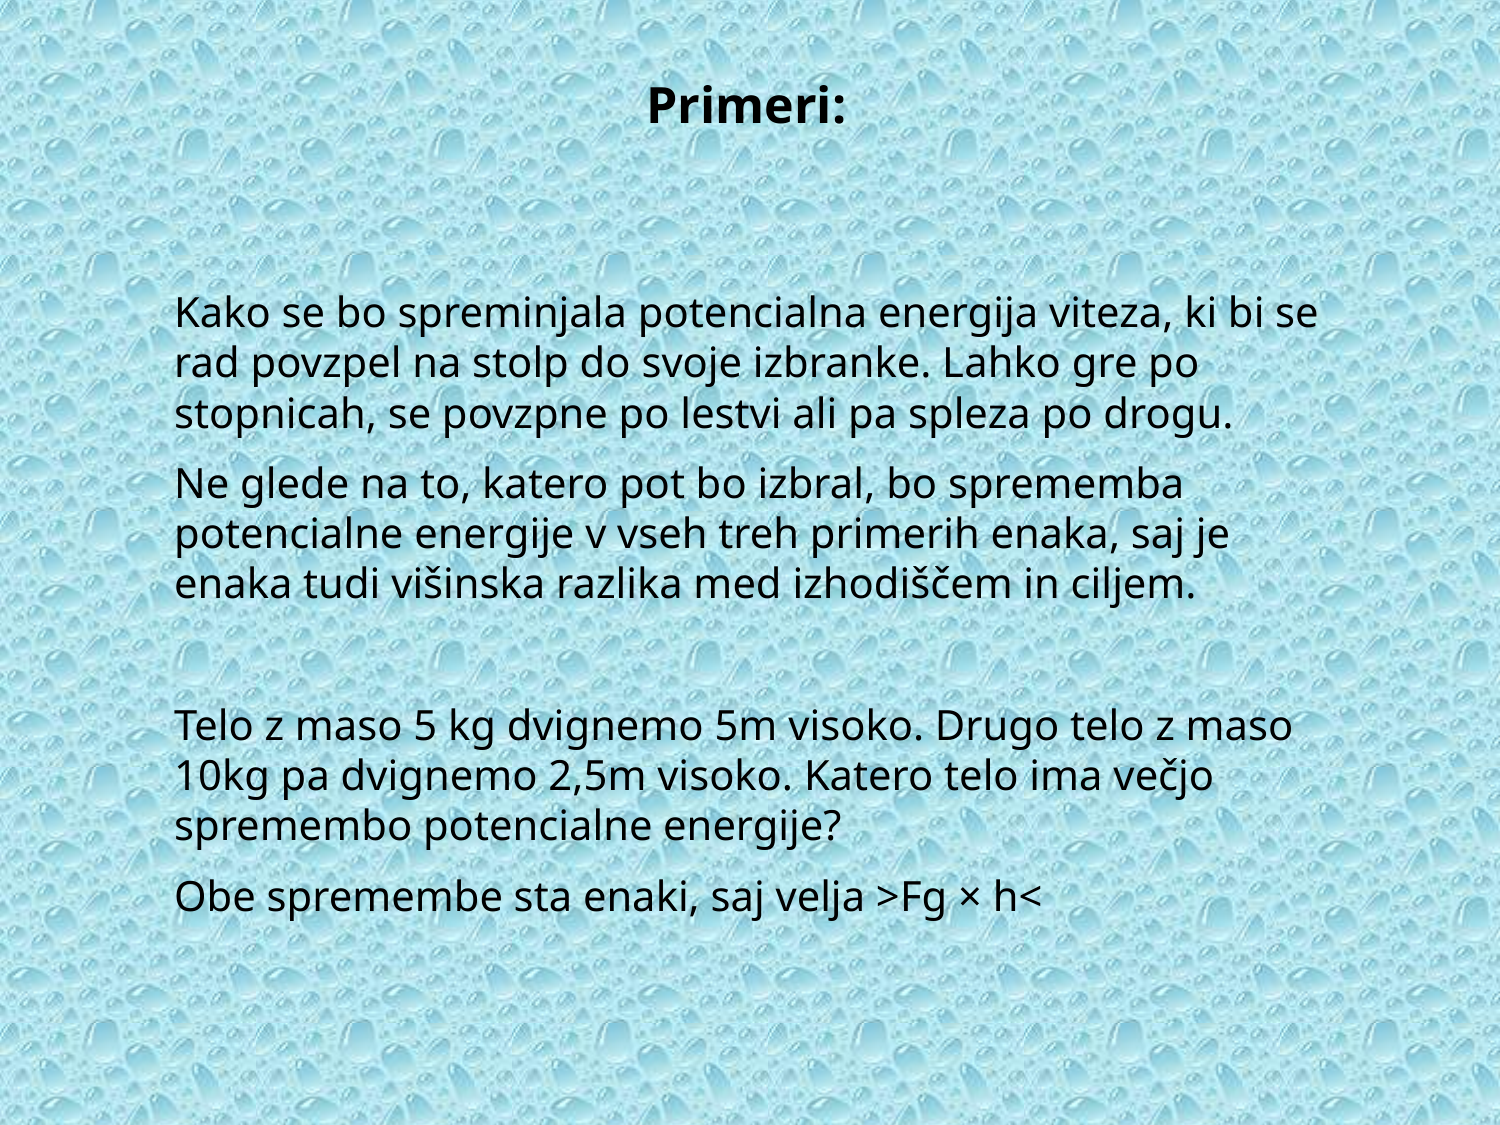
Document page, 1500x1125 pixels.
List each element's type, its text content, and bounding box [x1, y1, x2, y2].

text_box Kako se bo spreminjala potencialna energija viteza, ki bi se rad povzpel na stolp do svoje izbranke. Lahko gre po stopnicah, se povzpne po lestvi ali pa spleza po drogu. Ne glede na to, katero pot bo izbral, bo sprememba potencialne energije v vseh treh primerih enaka, saj je enaka tudi višinska razlika med izhodiščem in ciljem. Telo z maso 5 kg dvignemo 5m visoko. Drugo telo z maso 10kg pa dvignemo 2,5m visoko. Katero telo ima večjo spremembo potencialne energije? Obe spremembe sta enaki, saj velja >Fg × h< [159, 278, 1353, 928]
picture [0, 0, 1500, 1125]
text_box Primeri: [631, 66, 1170, 142]
